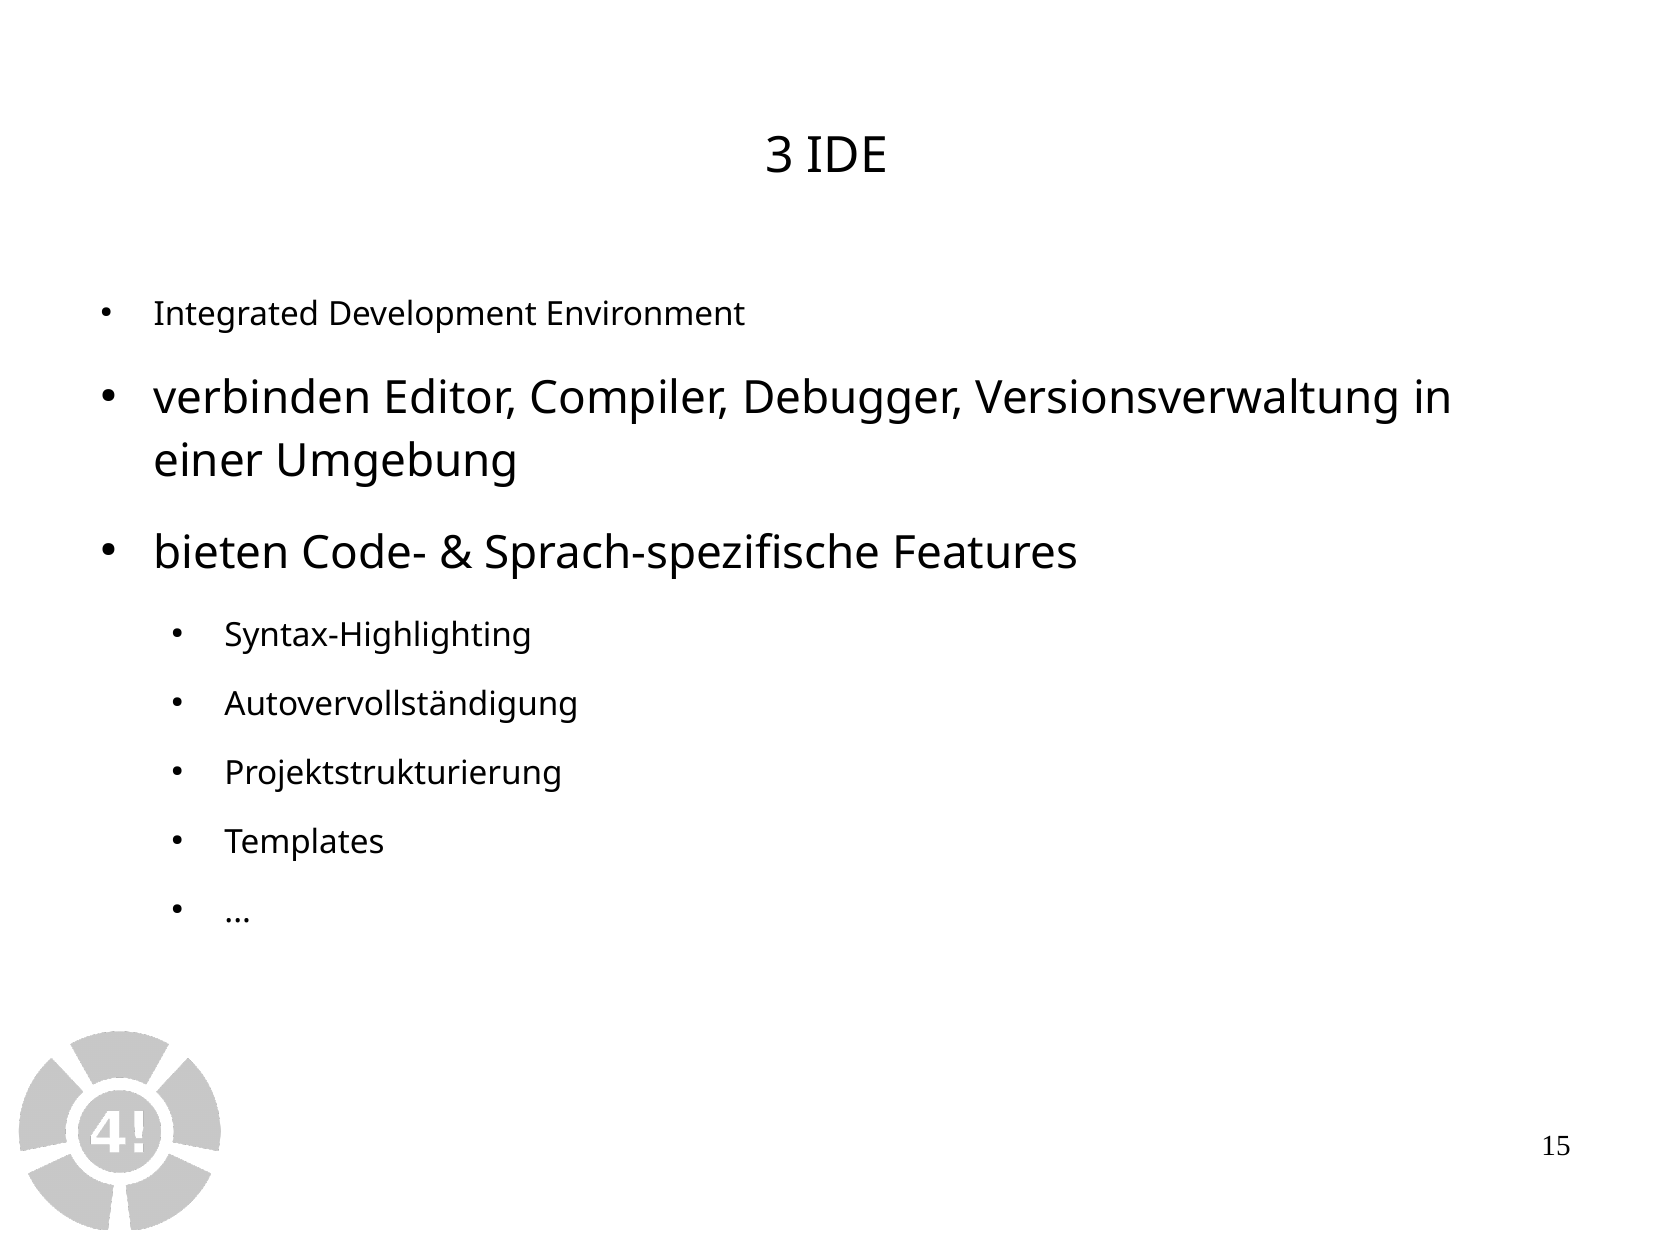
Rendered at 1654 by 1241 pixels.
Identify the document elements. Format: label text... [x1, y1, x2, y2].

title 3 IDE [82, 49, 1571, 257]
list Integrated Development Environment verbinden Editor, Compiler, Debugger, Versionsverwaltung in einer Umgebung bieten Code- & Sprach-spezifische Features Syntax-Highlighting Autovervollständigung Projektstrukturierung Templates ... [82, 290, 1571, 1109]
picture [11, 1031, 226, 1230]
